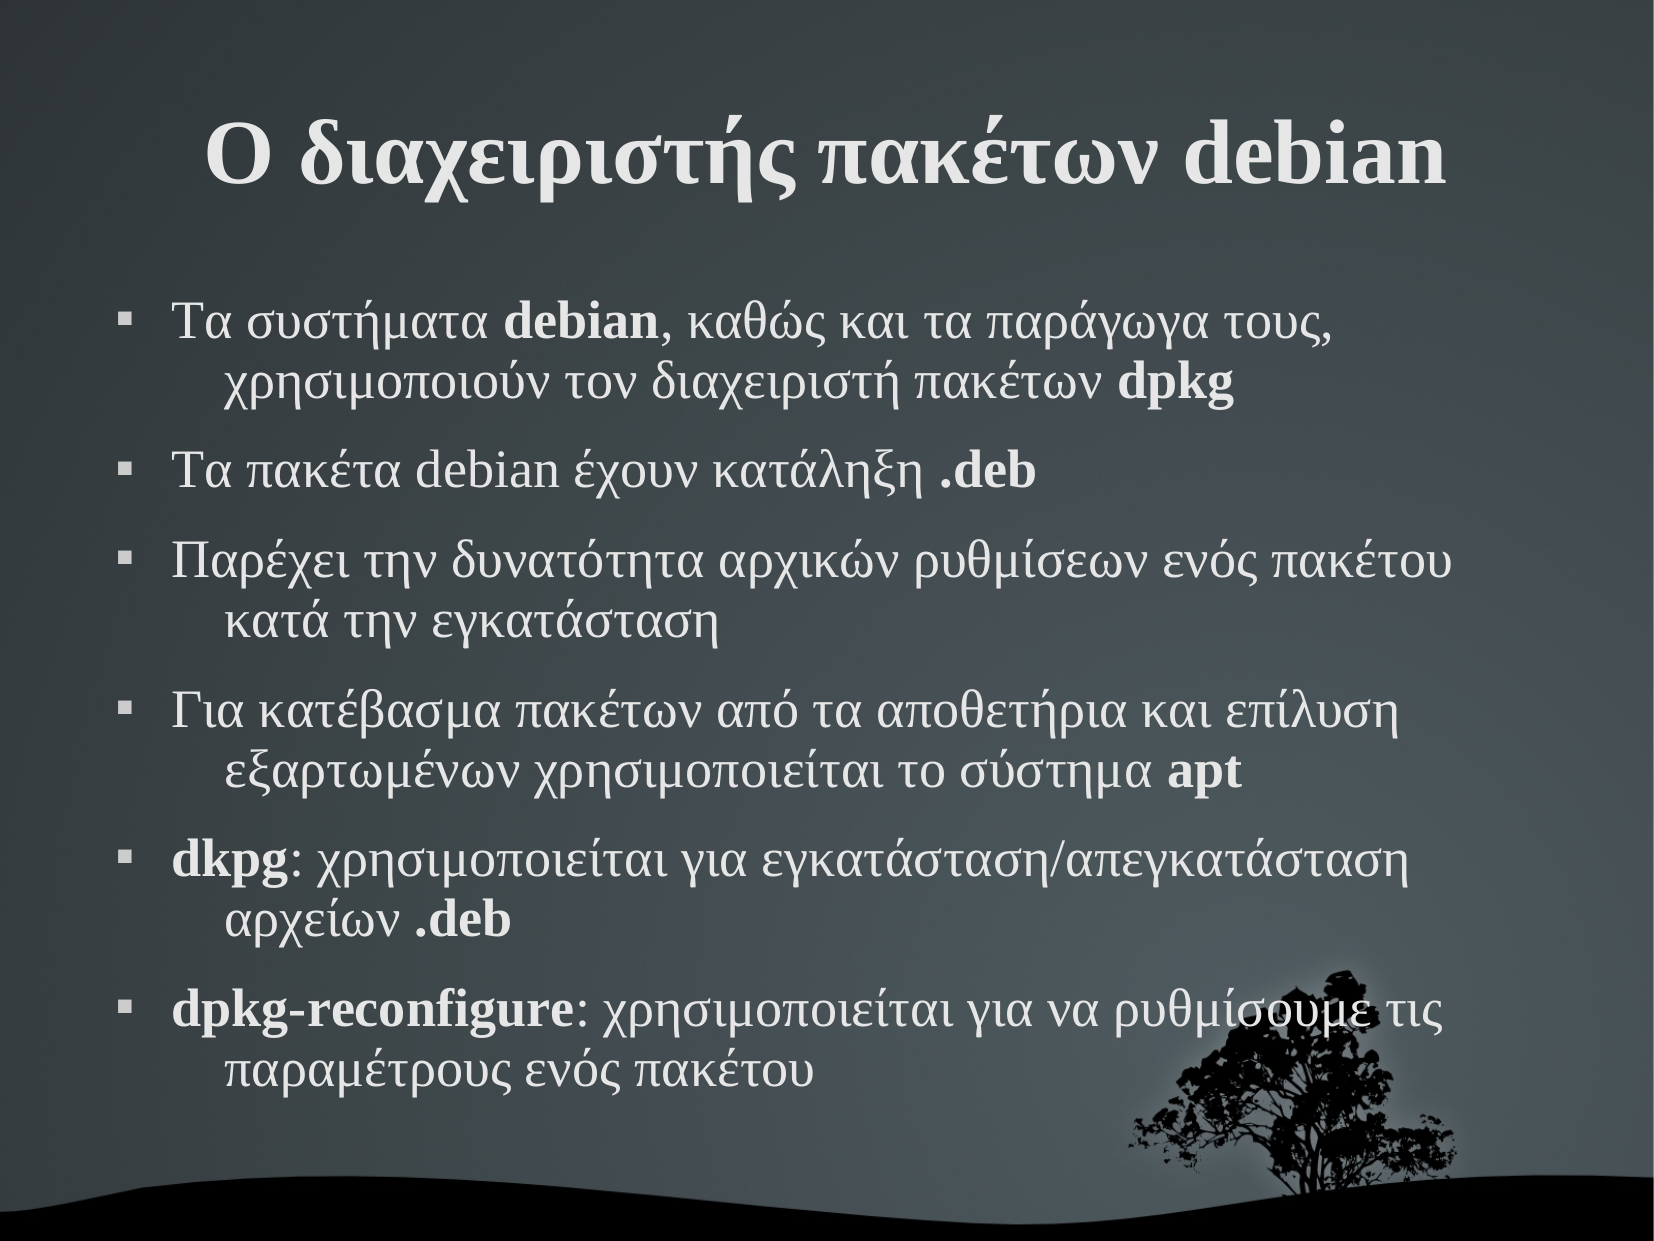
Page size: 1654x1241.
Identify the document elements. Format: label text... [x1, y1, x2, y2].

title Ο διαχειριστής πακέτων debian [82, 49, 1571, 257]
list Tα συστήματα debian, καθώς και τα παράγωγα τους, χρησιμοποιούν τον διαχειριστή πακέτων dpkg Τα πακέτα debian έχουν κατάληξη .deb Παρέχει την δυνατότητα αρχικών ρυθμίσεων ενός πακέτου κατά την εγκατάσταση Για κατέβασμα πακέτων από τα αποθετήρια και επίλυση εξαρτωμένων χρησιμοποιείται το σύστημα apt dkpg: χρησιμοποιείται για εγκατάσταση/απεγκατάσταση αρχείων .deb dpkg-reconfigure: χρησιμοποιείται για να ρυθμίσουμε τις παραμέτρους ενός πακέτου [82, 290, 1571, 1196]
picture [0, 0, 1654, 1241]
